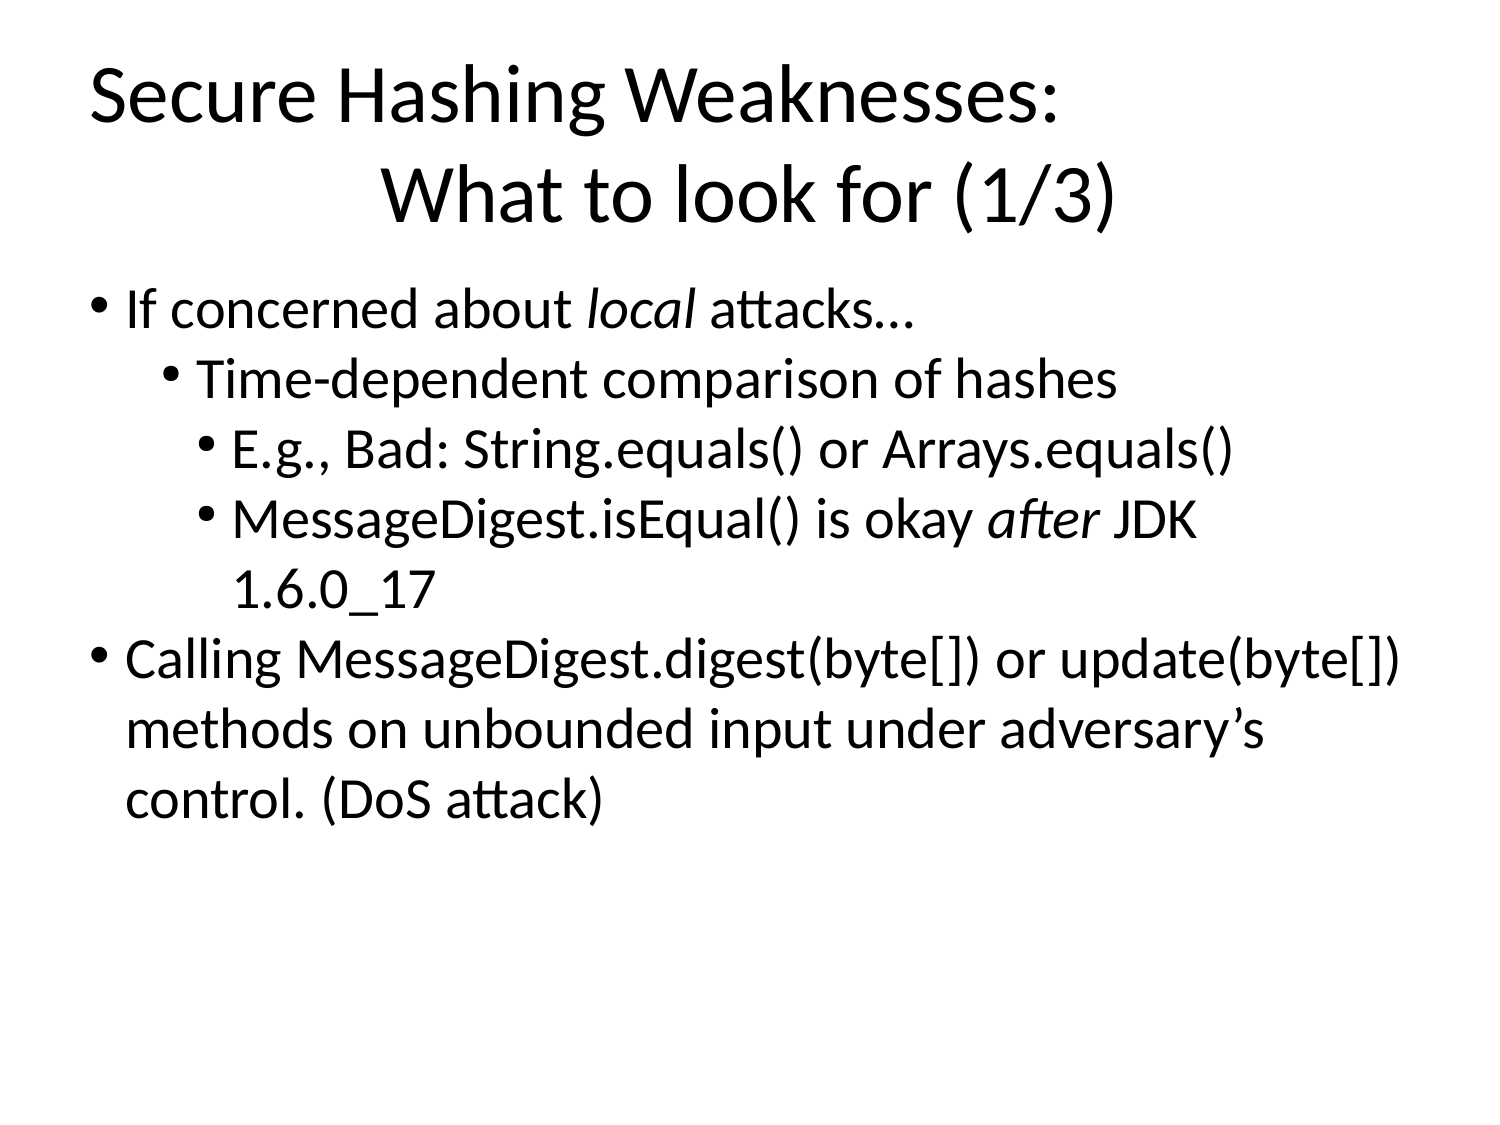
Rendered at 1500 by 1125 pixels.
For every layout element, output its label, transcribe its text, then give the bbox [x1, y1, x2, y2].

text_box Secure Hashing Weaknesses: What to look for (1/3) [75, 45, 1425, 233]
text_box If concerned about local attacks… Time-dependent comparison of hashes E.g., Bad: String.equals() or Arrays.equals() MessageDigest.isEqual() is okay after JDK 1.6.0_17 Calling MessageDigest.digest(byte[]) or update(byte[]) methods on unbounded input under adversary’s control. (DoS attack) [75, 262, 1425, 1005]
